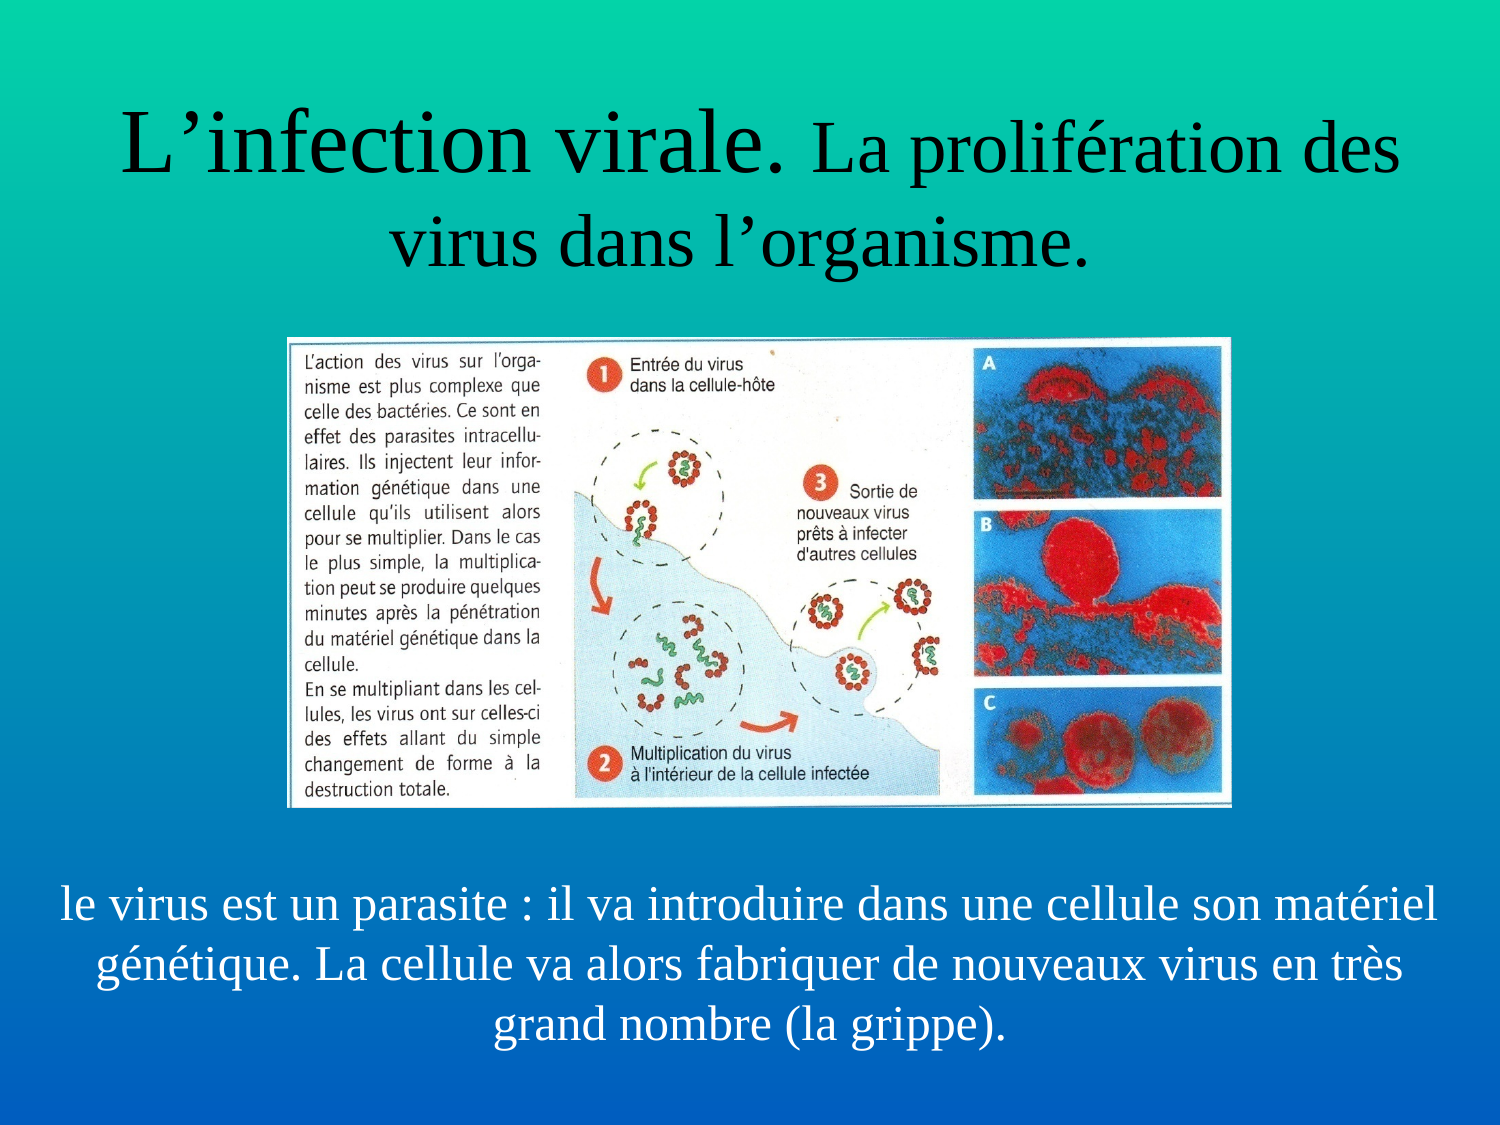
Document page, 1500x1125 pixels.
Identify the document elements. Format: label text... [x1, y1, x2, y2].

text_box le virus est un parasite : il va introduire dans une cellule son matériel génétique. La cellule va alors fabriquer de nouveaux virus en très grand nombre (la grippe). [37, 862, 1463, 1058]
picture [0, 337, 1500, 807]
title L’infection virale. La prolifération des virus dans l’organisme. [50, 49, 1450, 313]
